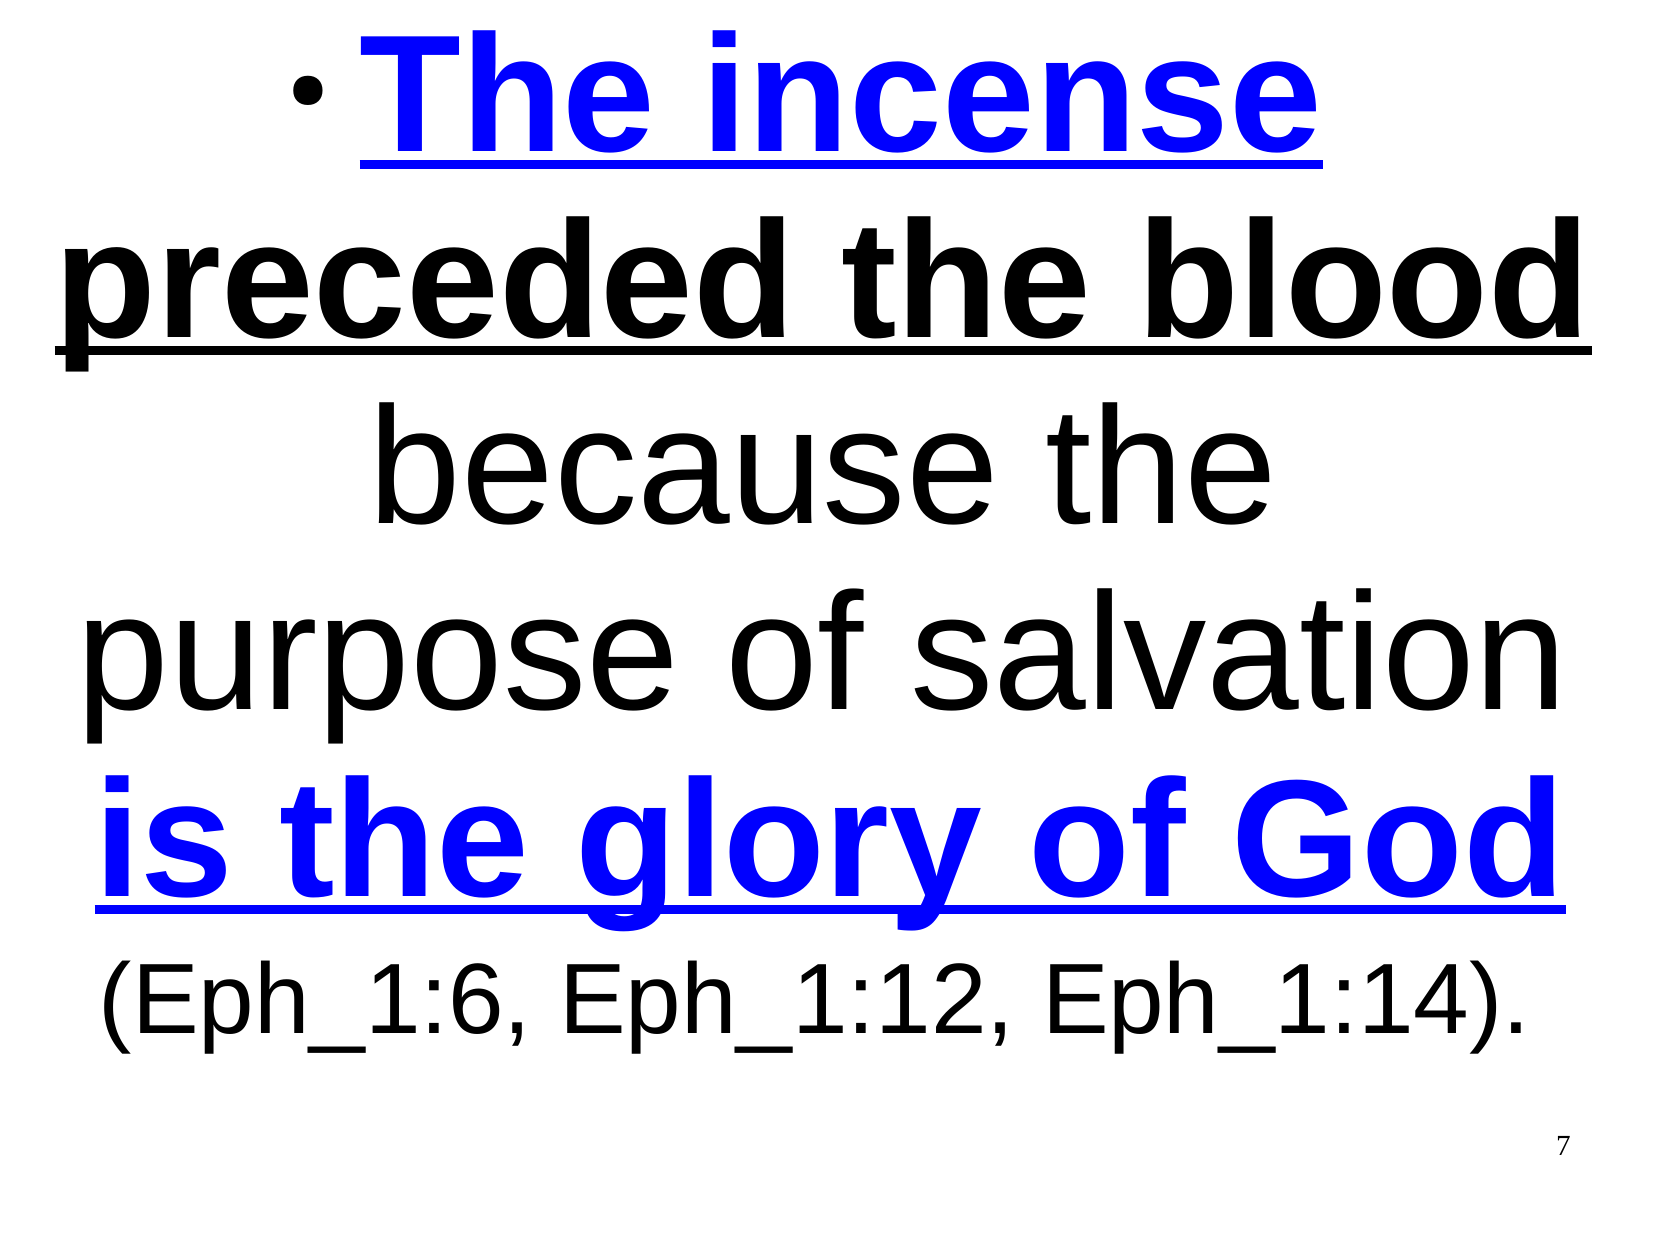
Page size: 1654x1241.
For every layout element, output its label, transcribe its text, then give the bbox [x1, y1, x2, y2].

list The incense preceded the blood because the purpose of salvation is the glory of God (Eph_1:6, Eph_1:12, Eph_1:14). [3, 0, 1654, 1241]
